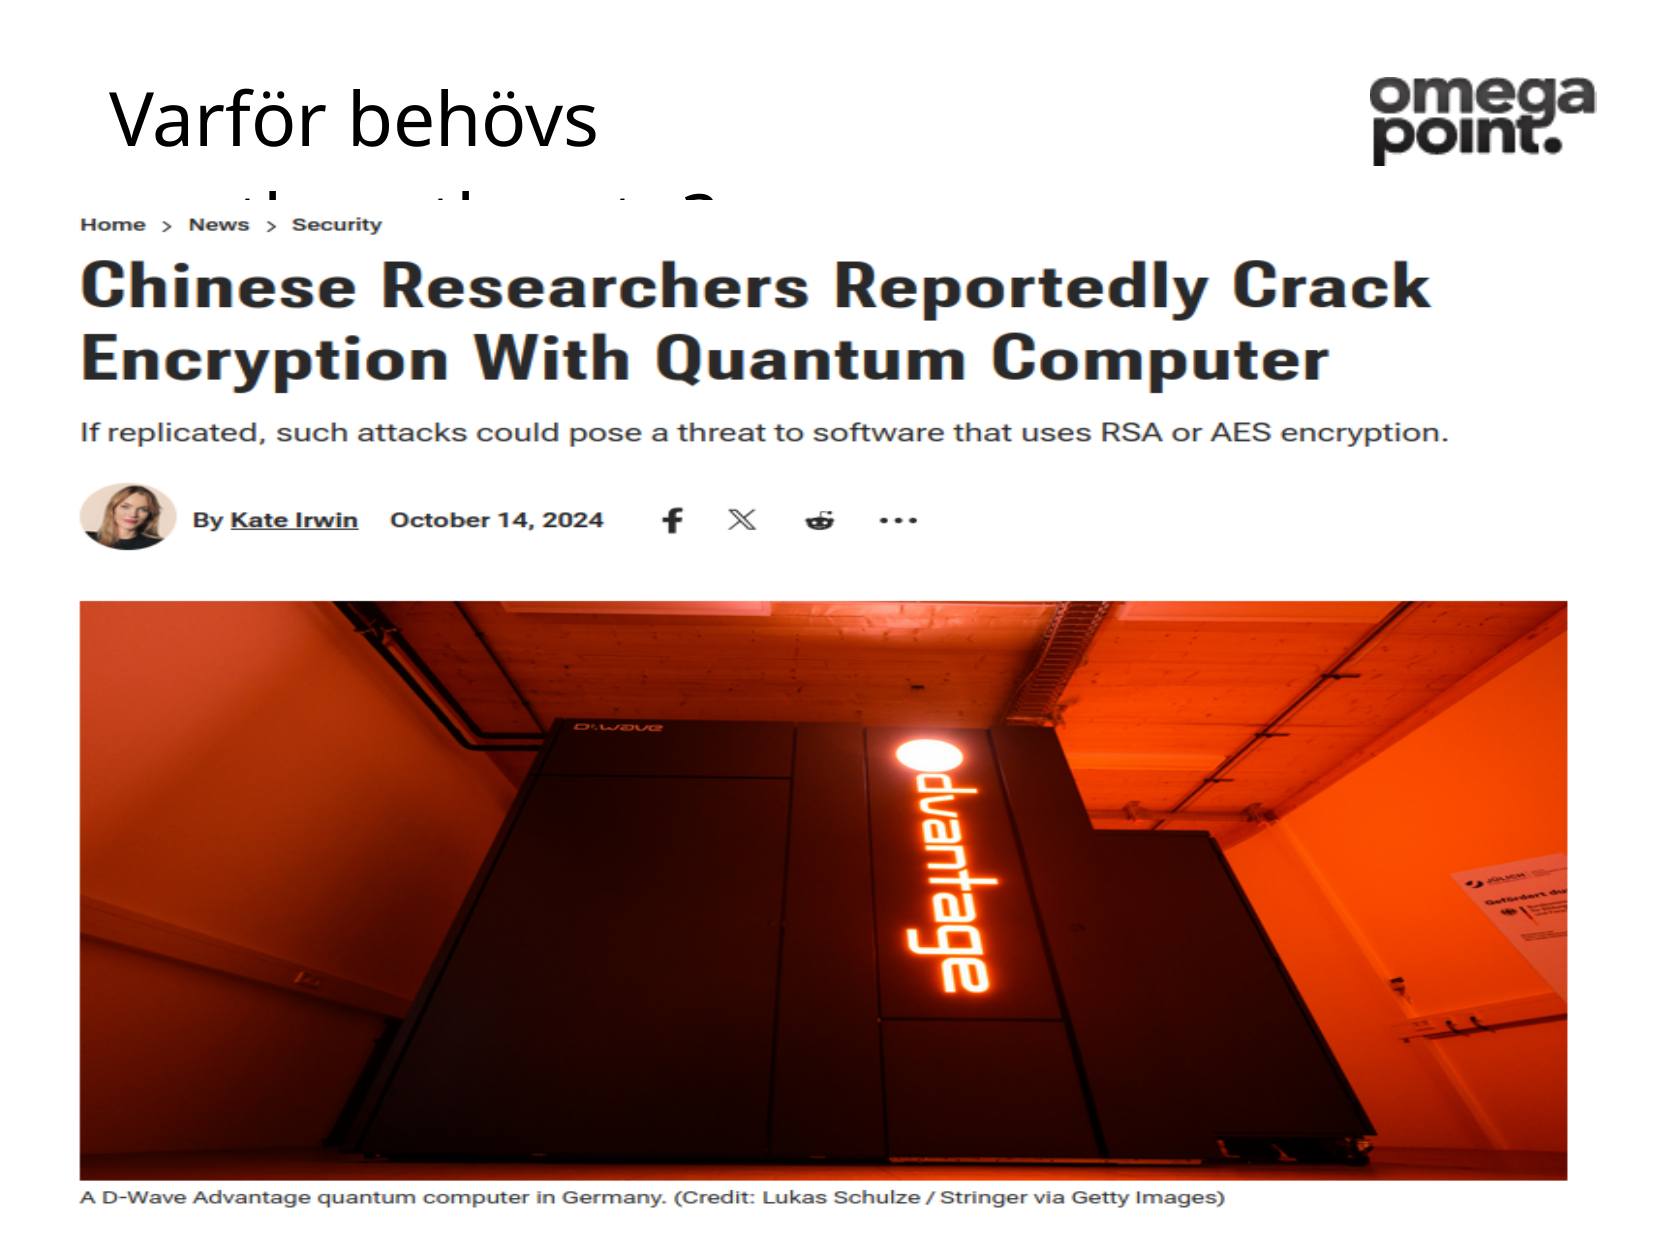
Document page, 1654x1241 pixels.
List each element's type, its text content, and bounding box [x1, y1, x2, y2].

picture [1370, 77, 1597, 166]
picture [59, 200, 1595, 1213]
text_box Varför behövs postkvantkrypto? [94, 59, 1219, 200]
